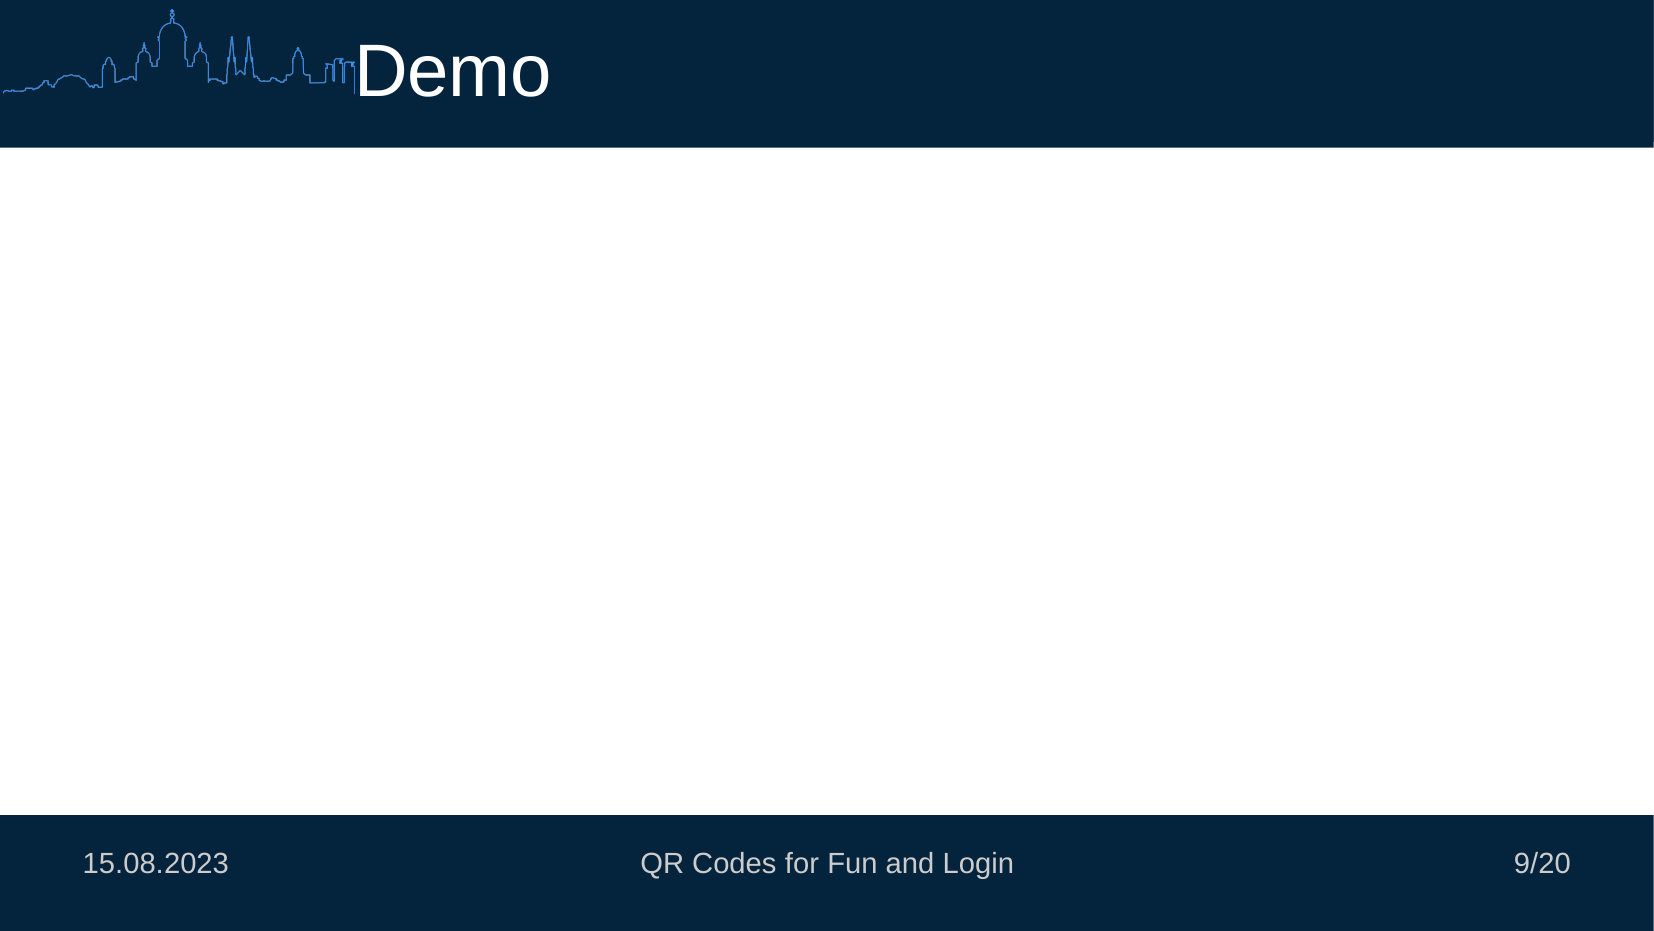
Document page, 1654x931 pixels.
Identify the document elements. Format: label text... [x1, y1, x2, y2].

title Demo [354, 5, 1654, 136]
picture [3, 9, 354, 94]
